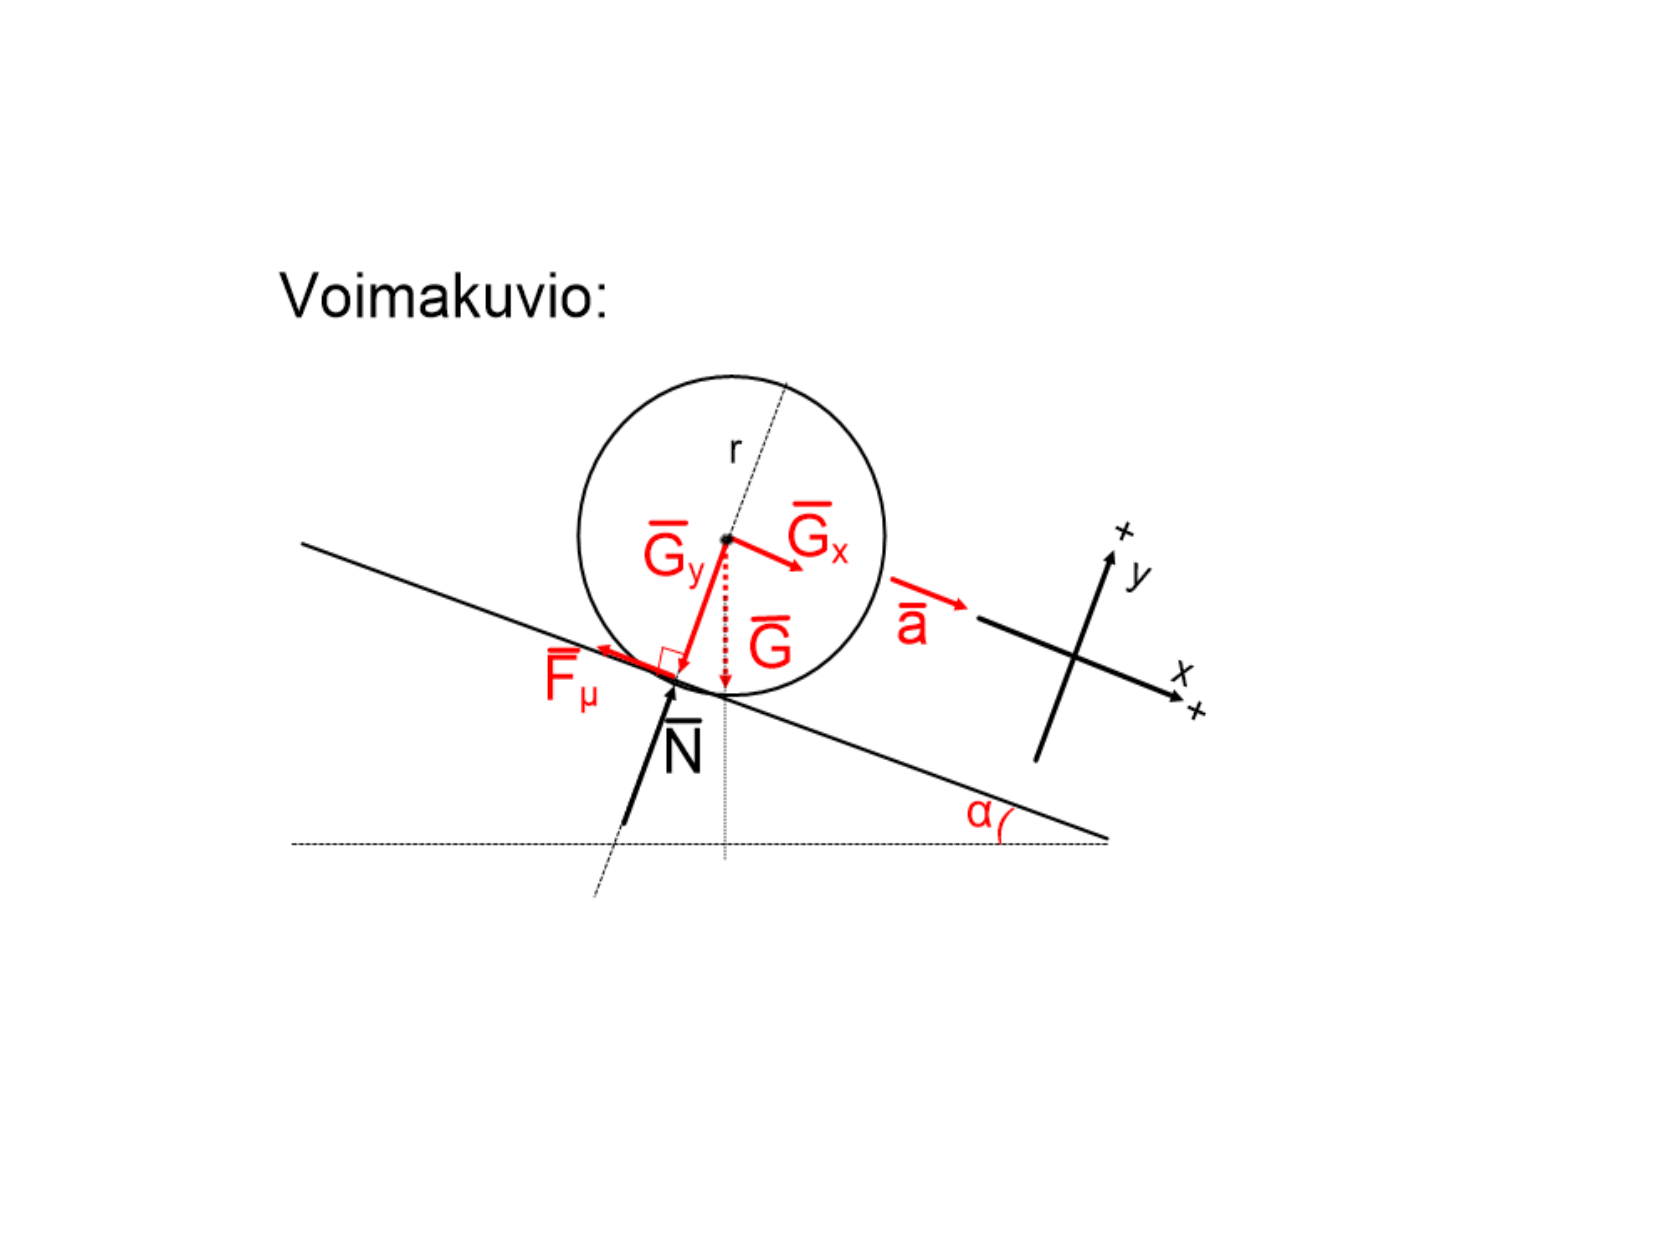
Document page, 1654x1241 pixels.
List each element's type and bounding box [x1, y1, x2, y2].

picture [230, 212, 1323, 990]
